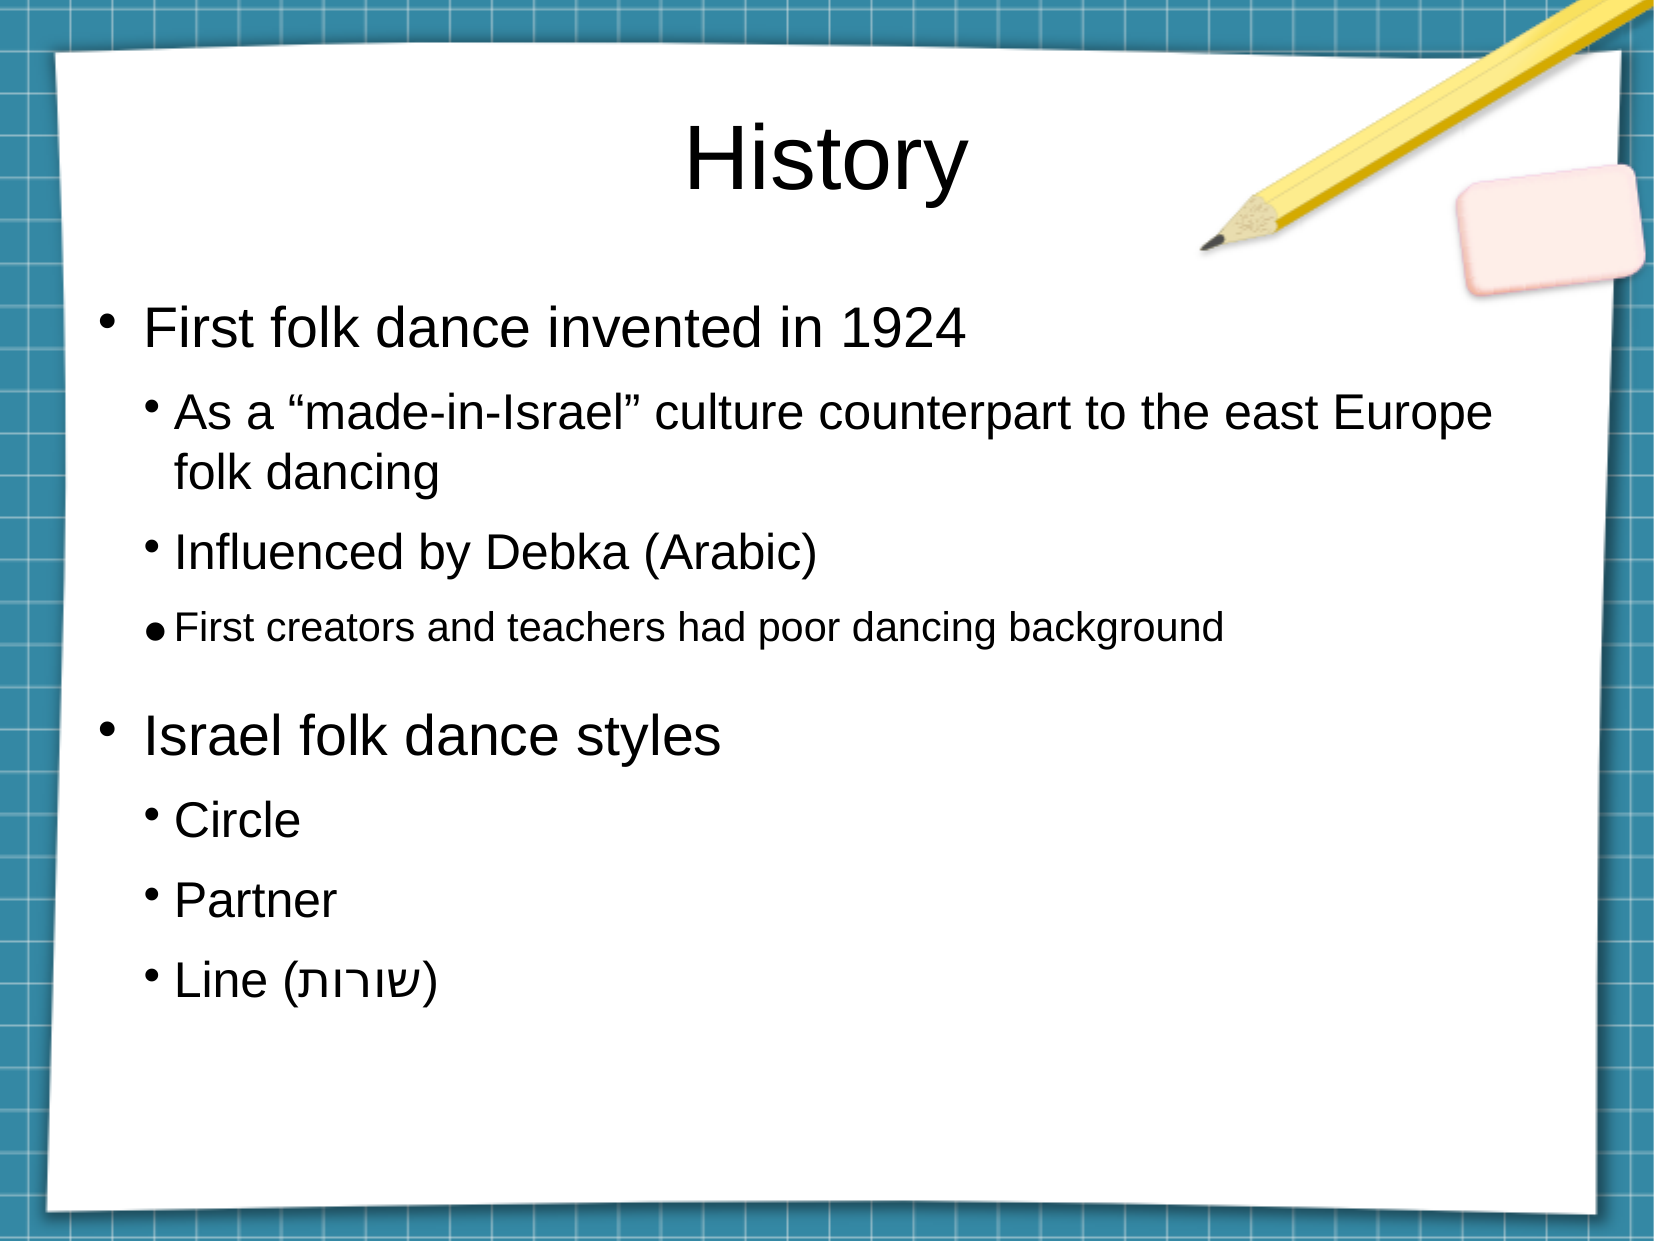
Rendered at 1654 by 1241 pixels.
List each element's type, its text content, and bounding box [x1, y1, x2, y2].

text_box First folk dance invented in 1924 As a “made-in-Israel” culture counterpart to the east Europe folk dancing Influenced by Debka (Arabic) First creators and teachers had poor dancing background Israel folk dance styles Circle Partner Line (שורות) [82, 290, 1571, 1010]
text_box History [82, 49, 1571, 257]
picture [0, 0, 1654, 1241]
